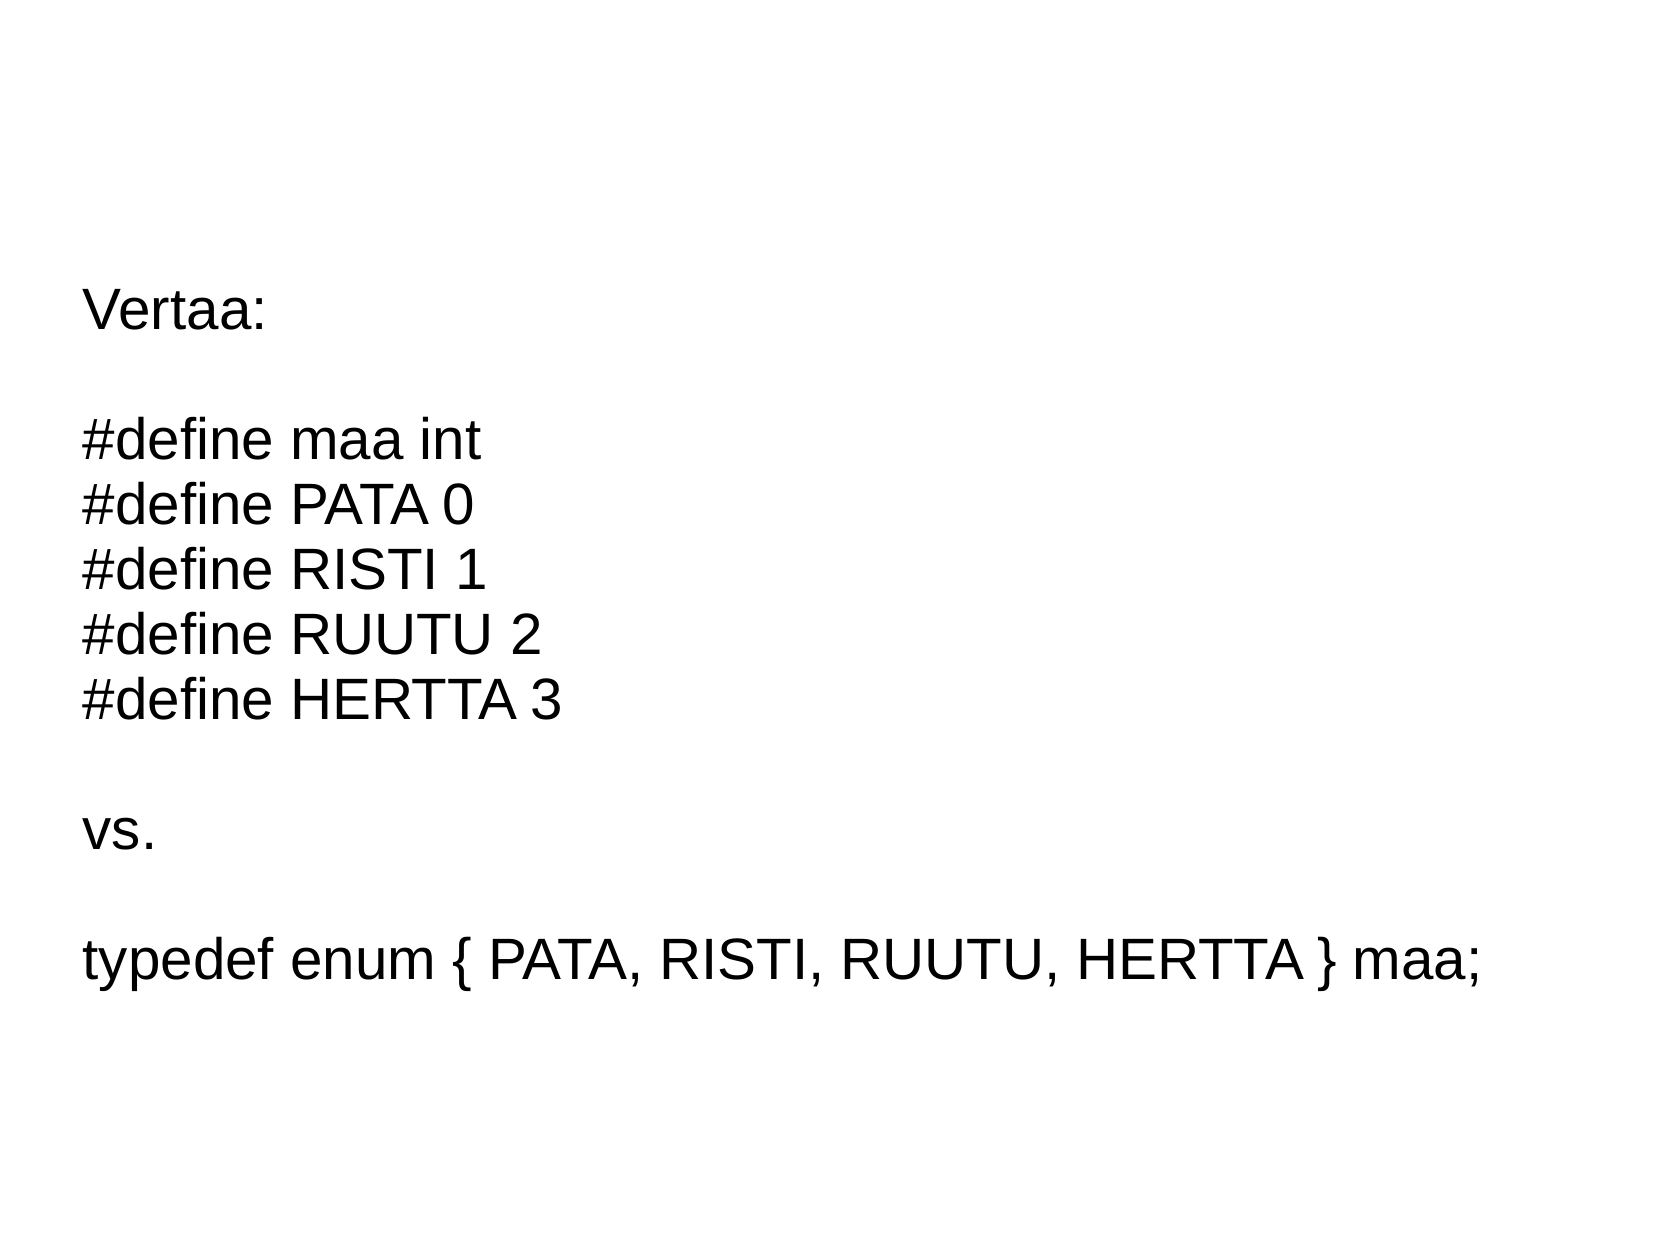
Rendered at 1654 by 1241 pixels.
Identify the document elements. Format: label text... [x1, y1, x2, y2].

text_box Vertaa: #define maa int #define PATA 0 #define RISTI 1 #define RUUTU 2 #define HERTTA 3 vs. typedef enum { PATA, RISTI, RUUTU, HERTTA } maa; [82, 278, 1571, 1121]
